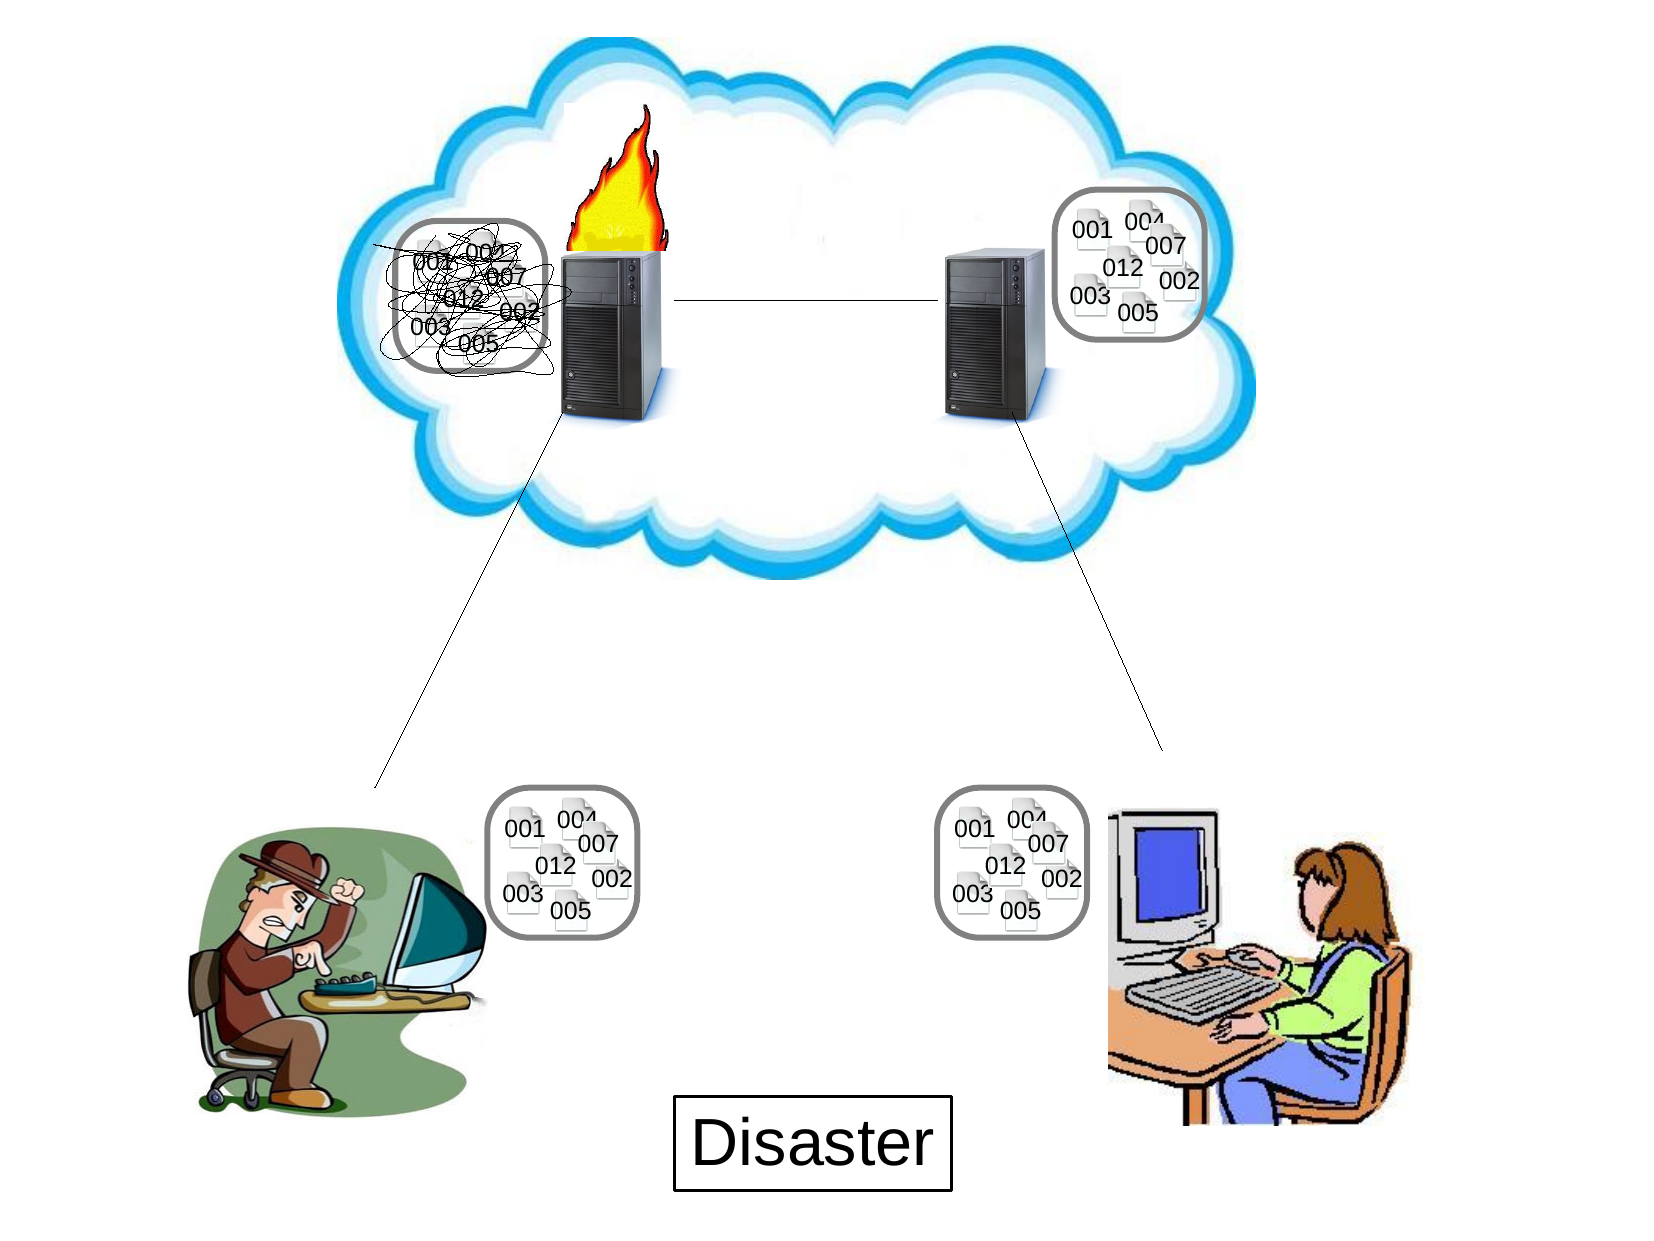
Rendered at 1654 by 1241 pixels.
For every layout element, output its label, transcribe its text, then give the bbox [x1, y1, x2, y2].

text_box Disaster [674, 1096, 952, 1191]
picture [337, 37, 1256, 580]
picture [951, 797, 1084, 933]
picture [187, 825, 488, 1120]
picture [501, 797, 634, 933]
picture [1108, 807, 1425, 1126]
